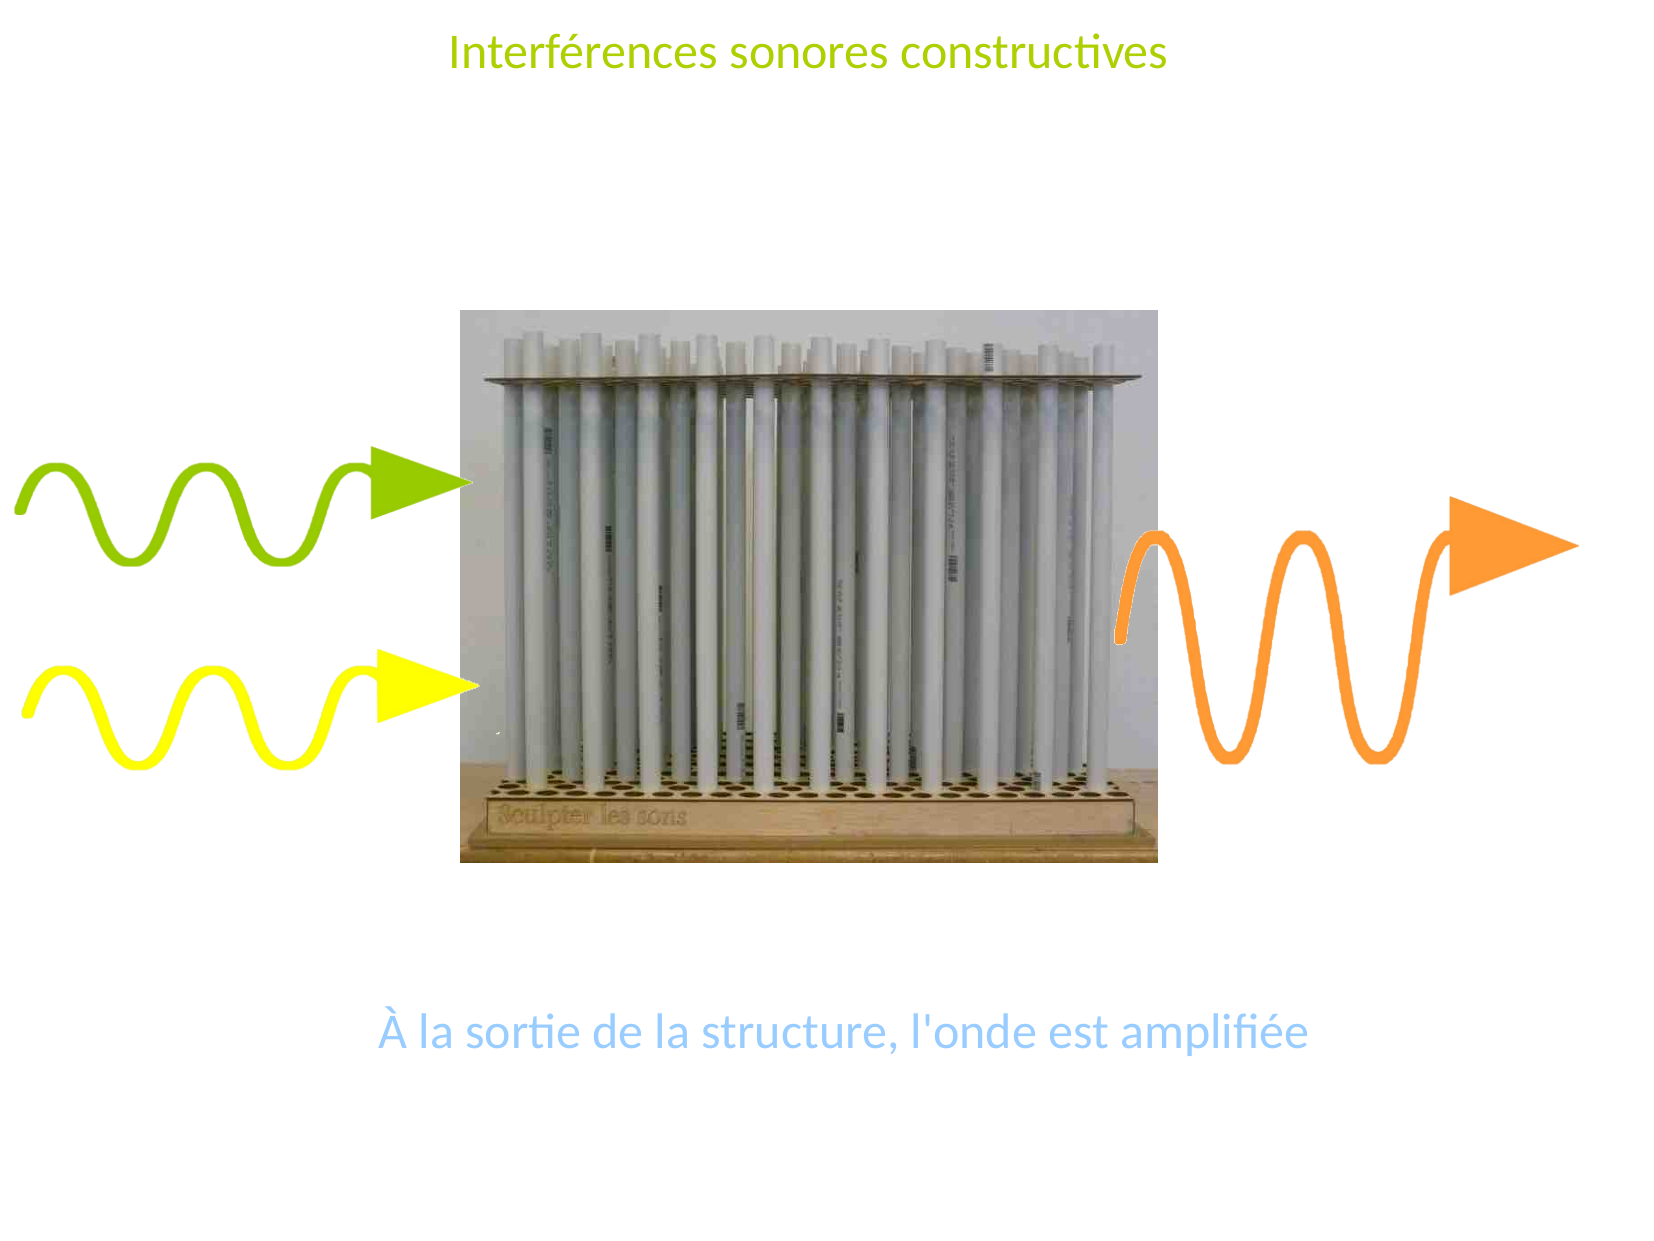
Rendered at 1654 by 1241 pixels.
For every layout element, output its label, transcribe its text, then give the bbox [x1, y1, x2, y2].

picture [0, 310, 1595, 863]
text_box À la sortie de la structure, l'onde est amplifiée [318, 1003, 1371, 1141]
text_box Interférences sonores constructives [295, 23, 1323, 120]
